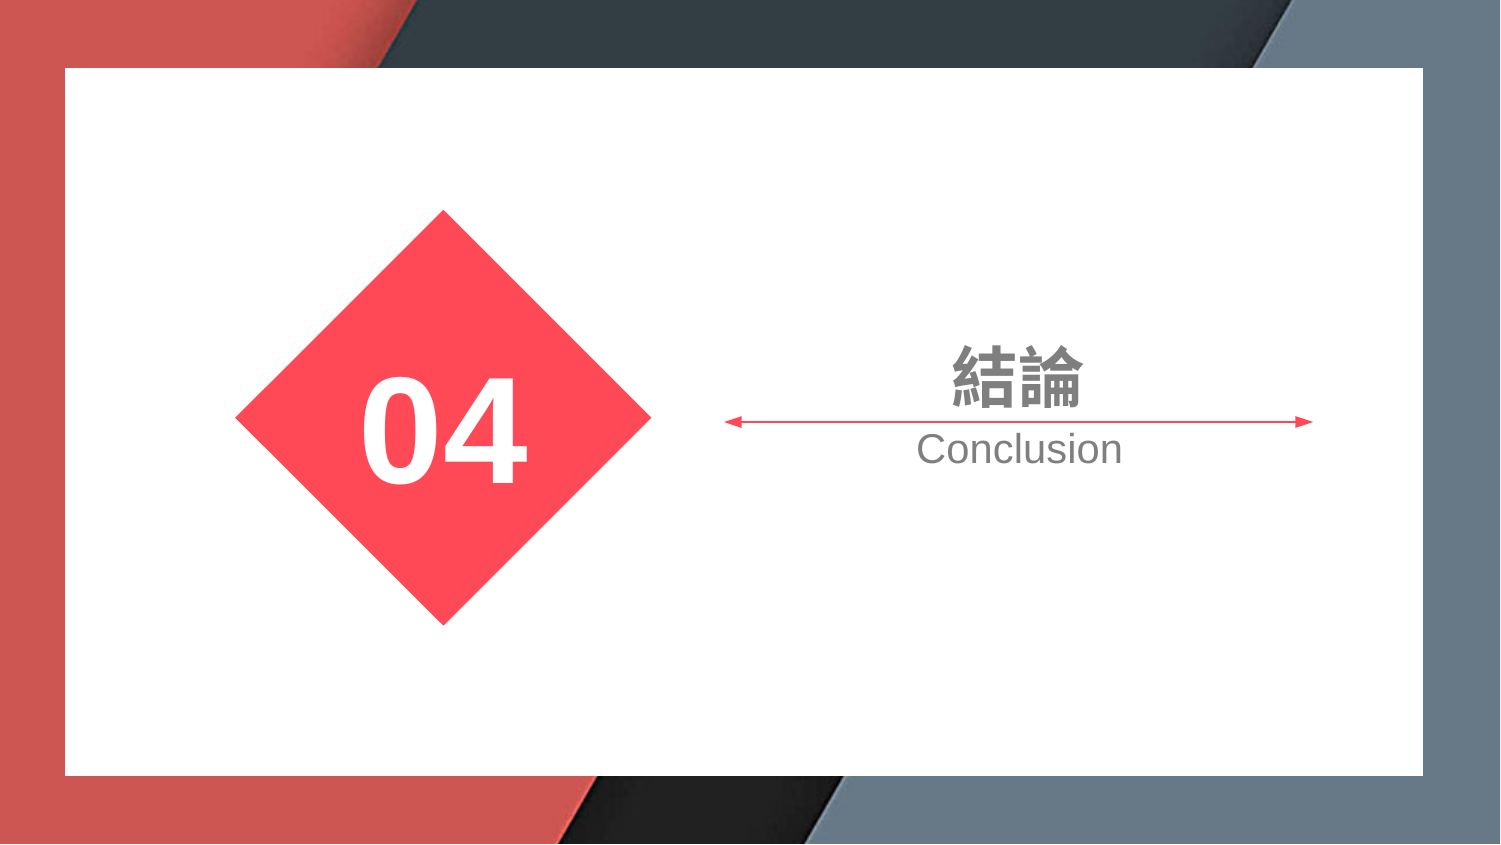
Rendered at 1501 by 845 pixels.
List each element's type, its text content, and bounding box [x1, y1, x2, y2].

text_box Conclusion [727, 416, 1324, 479]
text_box 結論 [720, 336, 1317, 416]
text_box [65, 68, 1423, 776]
picture [0, 0, 1501, 844]
text_box 04 [344, 331, 543, 515]
